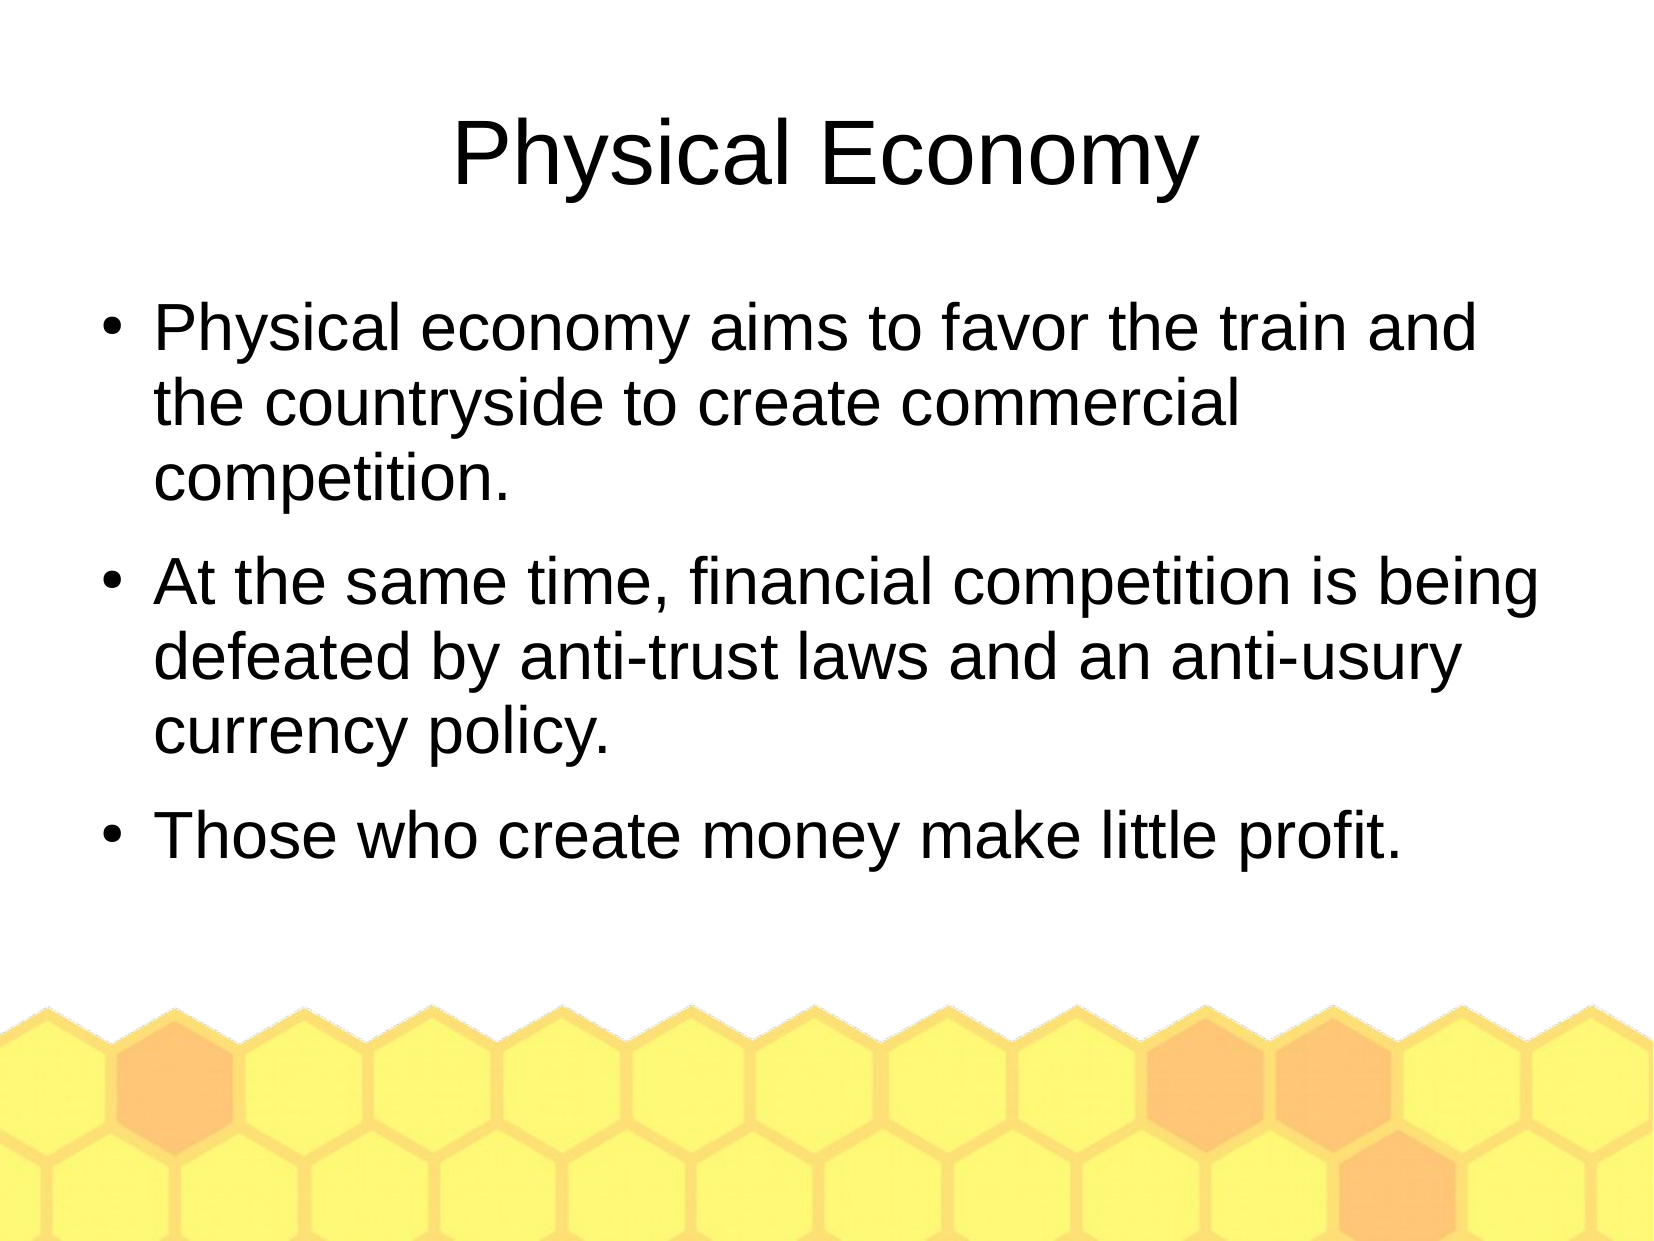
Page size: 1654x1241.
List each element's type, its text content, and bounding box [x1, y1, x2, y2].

list Physical economy aims to favor the train and the countryside to create commercial competition. At the same time, financial competition is being defeated by anti-trust laws and an anti-usury currency policy. Those who create money make little profit. [82, 290, 1571, 1010]
title Physical Economy [82, 49, 1571, 257]
picture [0, 1001, 1654, 1241]
